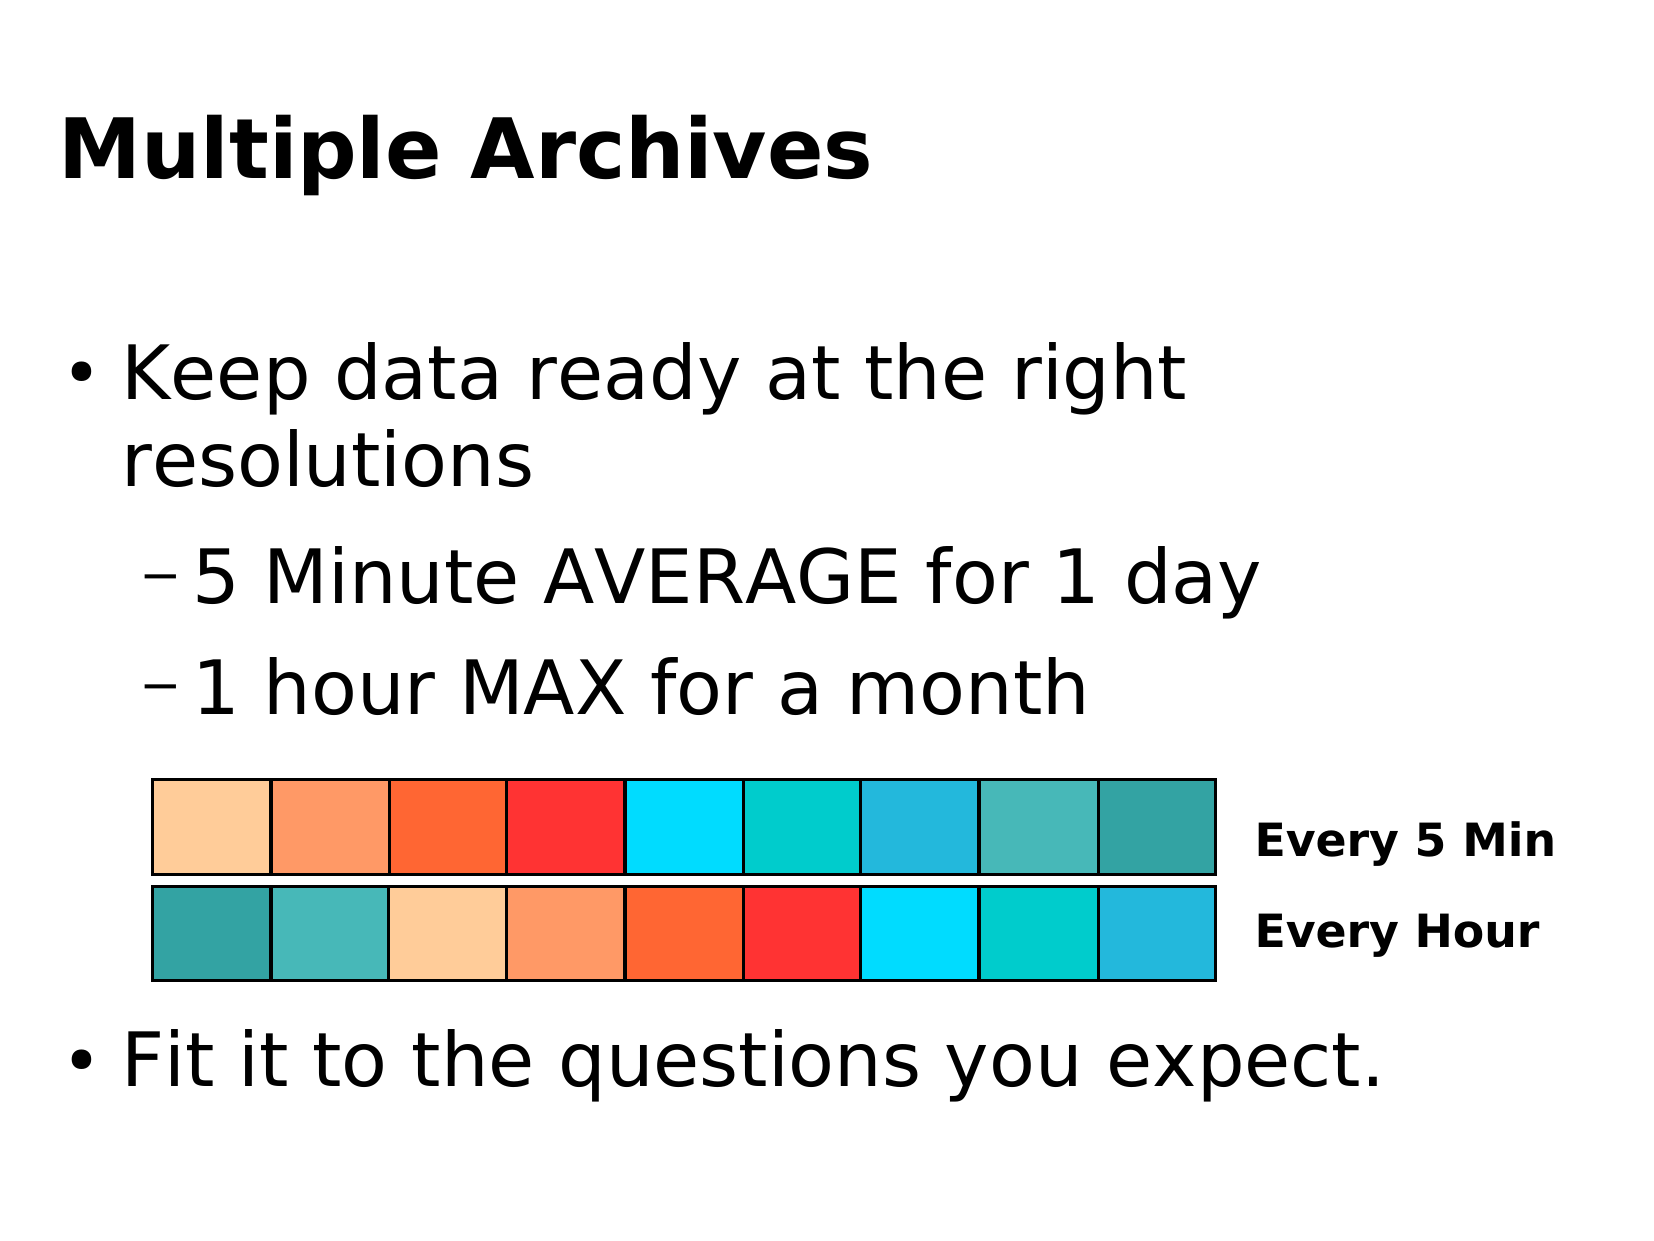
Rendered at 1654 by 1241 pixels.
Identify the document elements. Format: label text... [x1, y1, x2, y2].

text_box Every 5 Min [1239, 806, 1572, 875]
text_box [152, 779, 1216, 875]
list Keep data ready at the right resolutions 5 Minute AVERAGE for 1 day 1 hour MAX for a month Fit it to the questions you expect. [50, 329, 1571, 1106]
text_box Every Hour [1239, 897, 1555, 966]
text_box [152, 886, 1216, 981]
title Multiple Archives [59, 75, 1607, 225]
